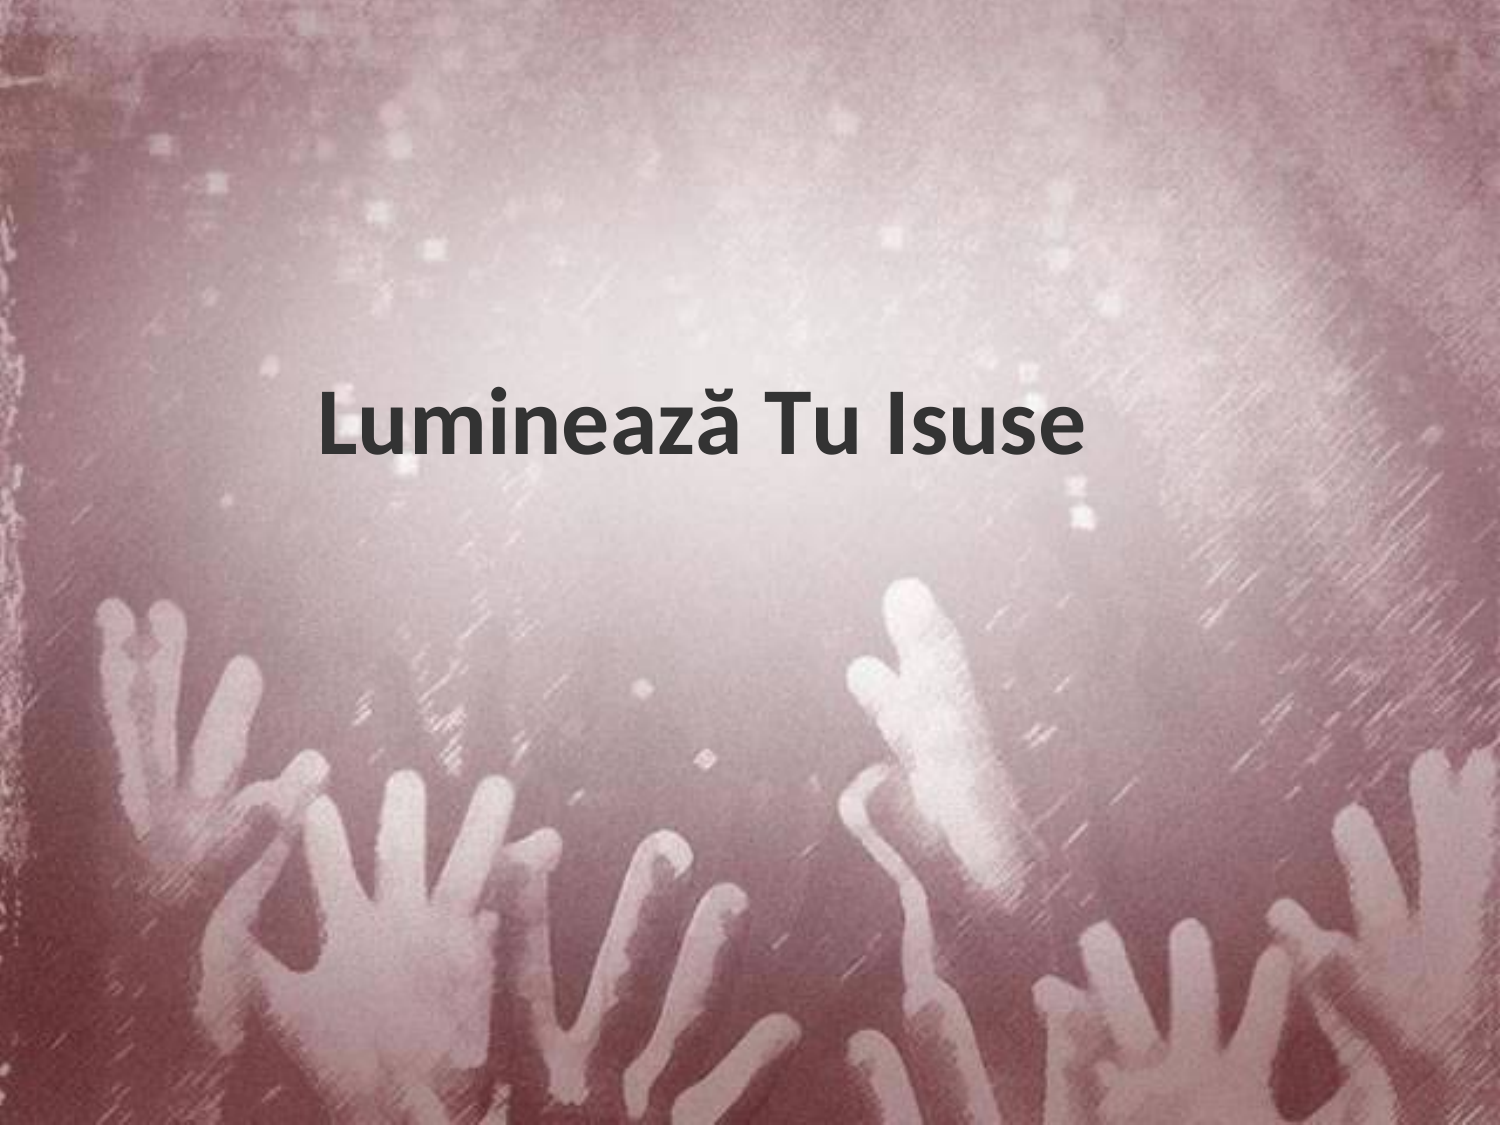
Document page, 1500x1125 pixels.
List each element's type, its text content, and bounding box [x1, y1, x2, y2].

text_box Luminează Tu Isuse [64, 295, 1340, 537]
picture [0, 0, 1500, 1125]
